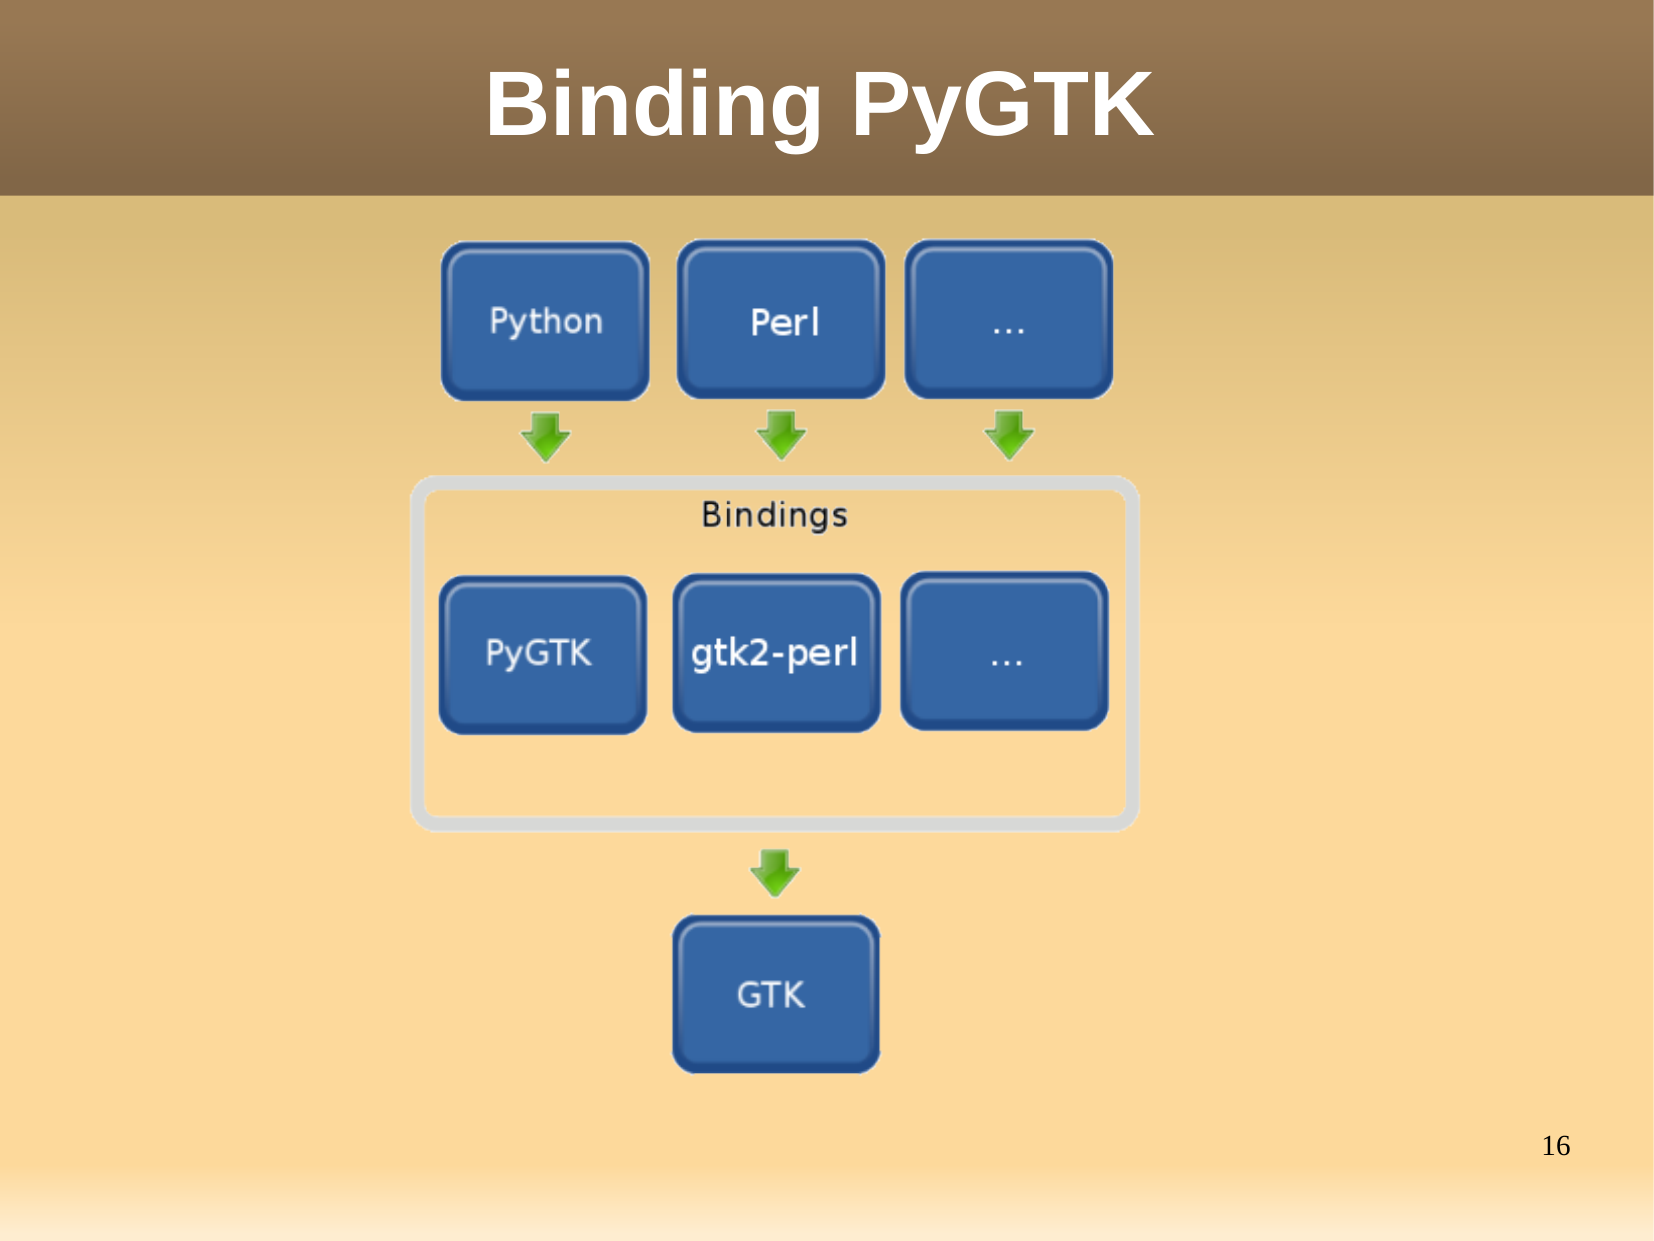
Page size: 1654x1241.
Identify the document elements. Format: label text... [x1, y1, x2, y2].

picture [0, 0, 1654, 1241]
title Binding PyGTK [76, 7, 1565, 200]
